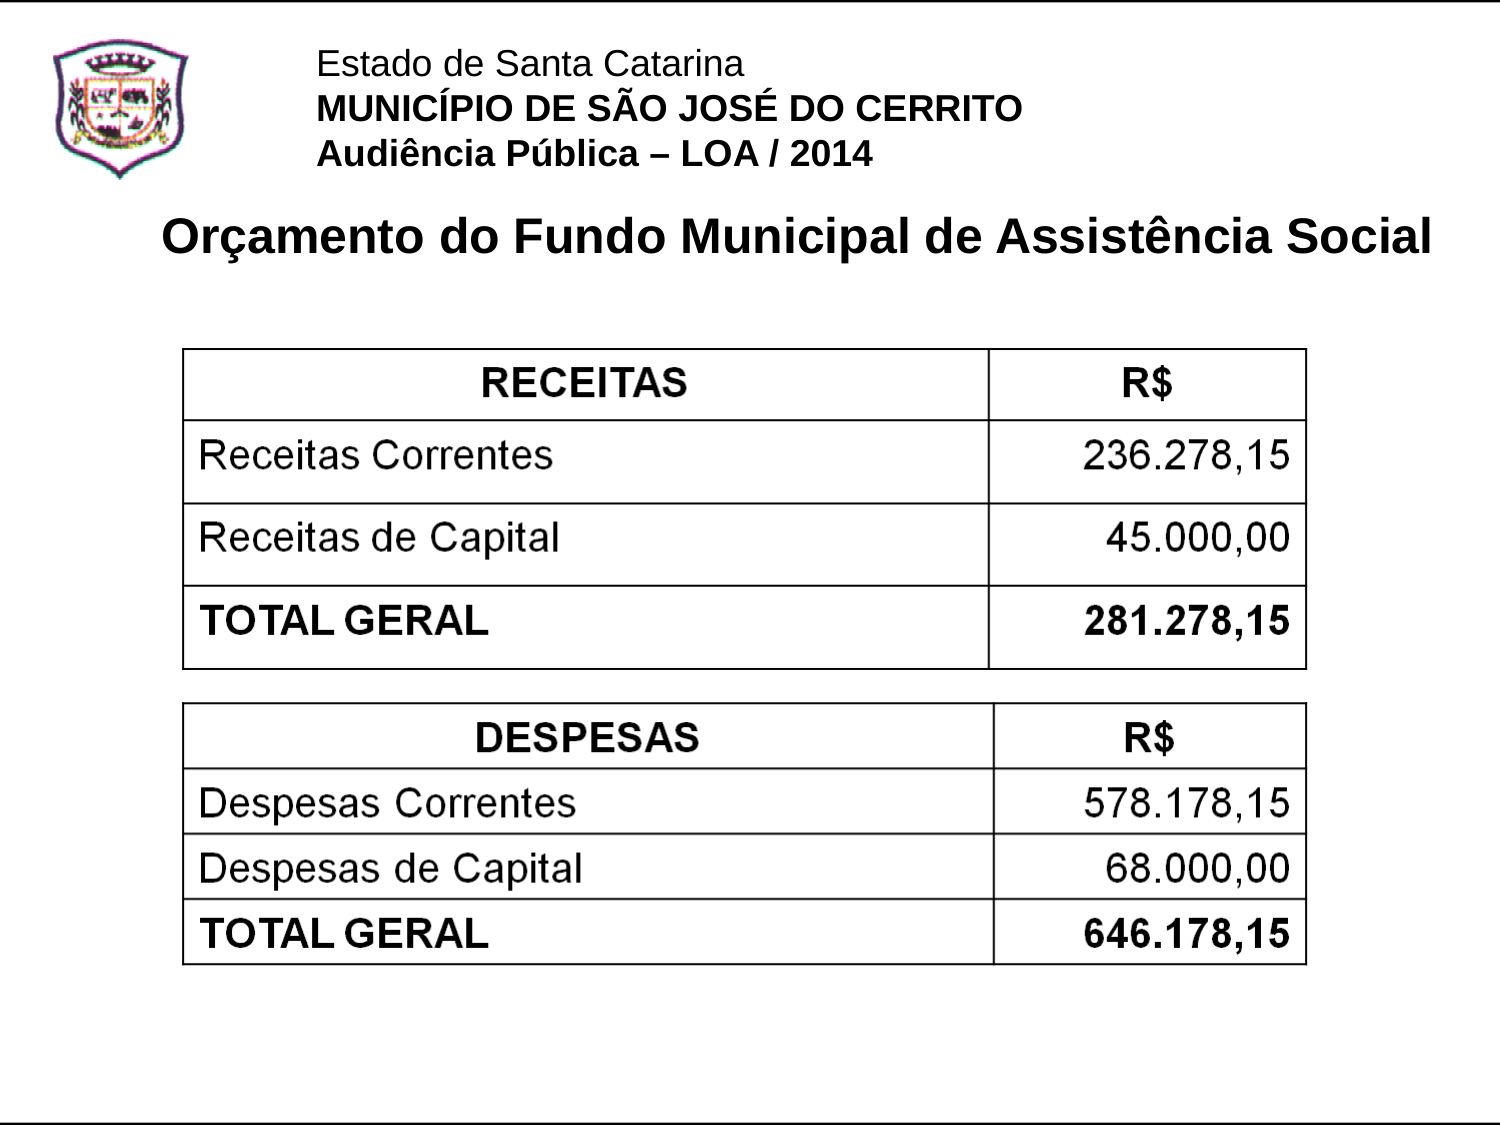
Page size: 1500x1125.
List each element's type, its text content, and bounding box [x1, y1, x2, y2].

text_box Orçamento do Fundo Municipal de Assistência Social [136, 196, 1459, 316]
picture [53, 31, 190, 180]
picture [171, 692, 1318, 977]
picture [171, 337, 1318, 681]
text_box Estado de Santa Catarina MUNICÍPIO DE SÃO JOSÉ DO CERRITO Audiência Pública – LOA / 2014 [301, 31, 1436, 182]
